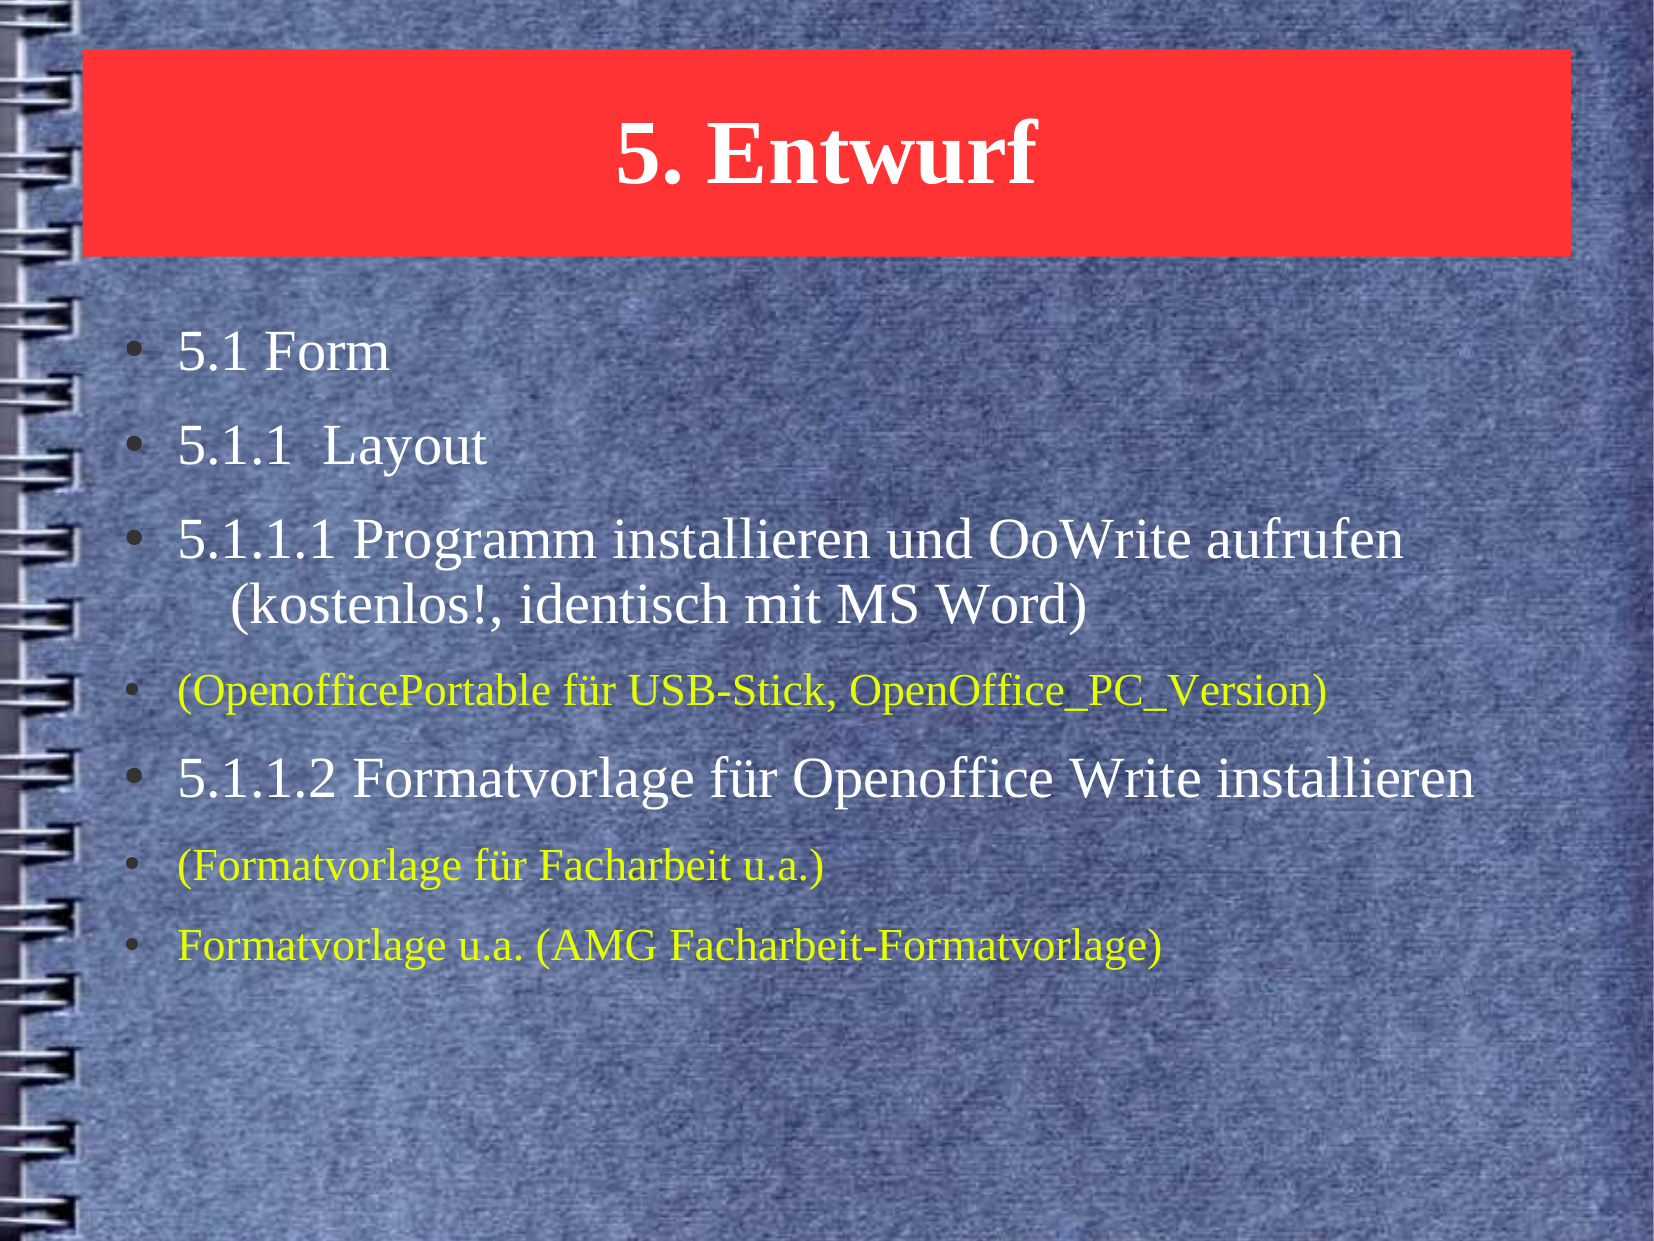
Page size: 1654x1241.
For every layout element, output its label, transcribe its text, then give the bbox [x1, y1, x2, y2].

picture [0, 0, 1654, 1241]
title 5. Entwurf [82, 49, 1571, 257]
list 5.1 Form 5.1.1 Layout 5.1.1.1 Programm installieren und OoWrite aufrufen (kostenlos!, identisch mit MS Word) (OpenofficePortable für USB-Stick, OpenOffice_PC_Version) 5.1.1.2 Formatvorlage für Openoffice Write installieren (Formatvorlage für Facharbeit u.a.) Formatvorlage u.a. (AMG Facharbeit-Formatvorlage) [88, 318, 1577, 1123]
